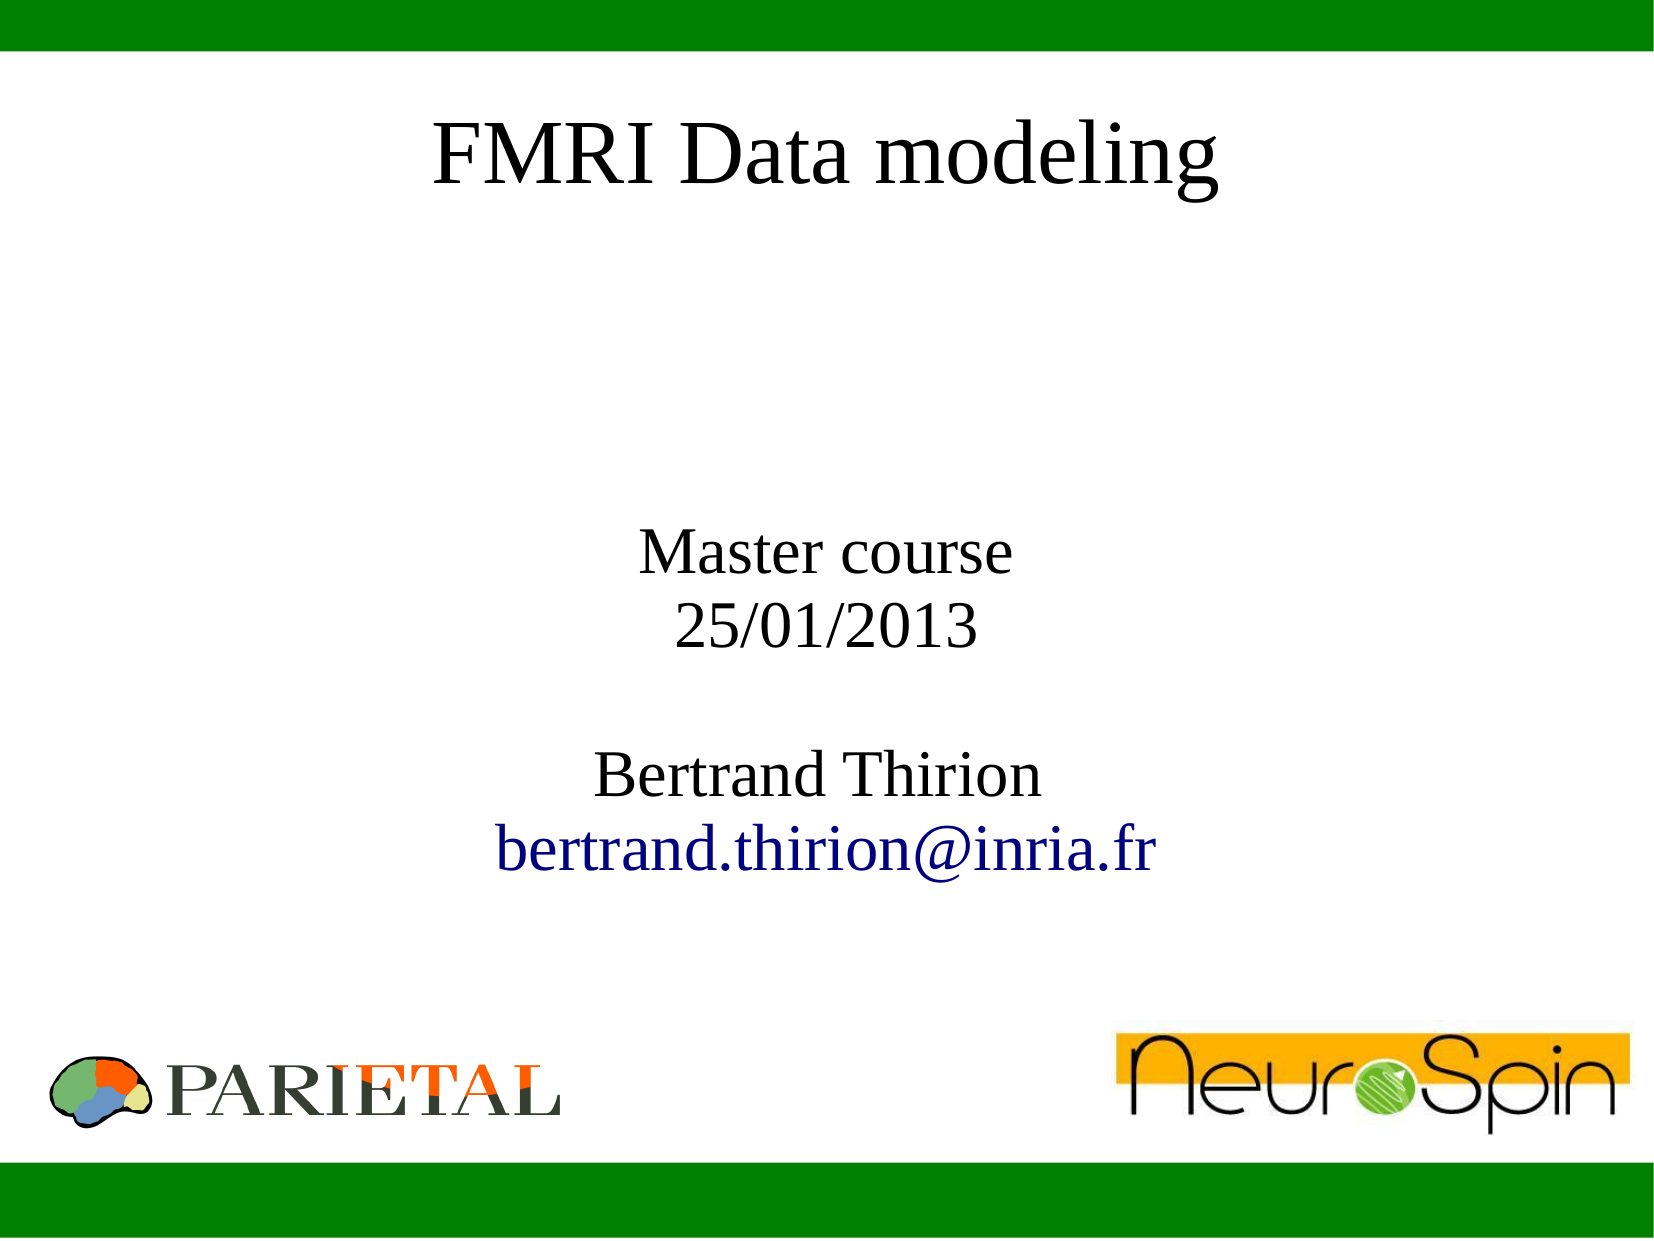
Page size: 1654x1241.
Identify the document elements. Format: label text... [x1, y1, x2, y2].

title FMRI Data modeling [82, 56, 1571, 250]
picture [1111, 1020, 1643, 1137]
picture [37, 1026, 569, 1147]
subtitle Master course 25/01/2013 Bertrand Thirion bertrand.thirion@inria.fr [82, 297, 1571, 1102]
